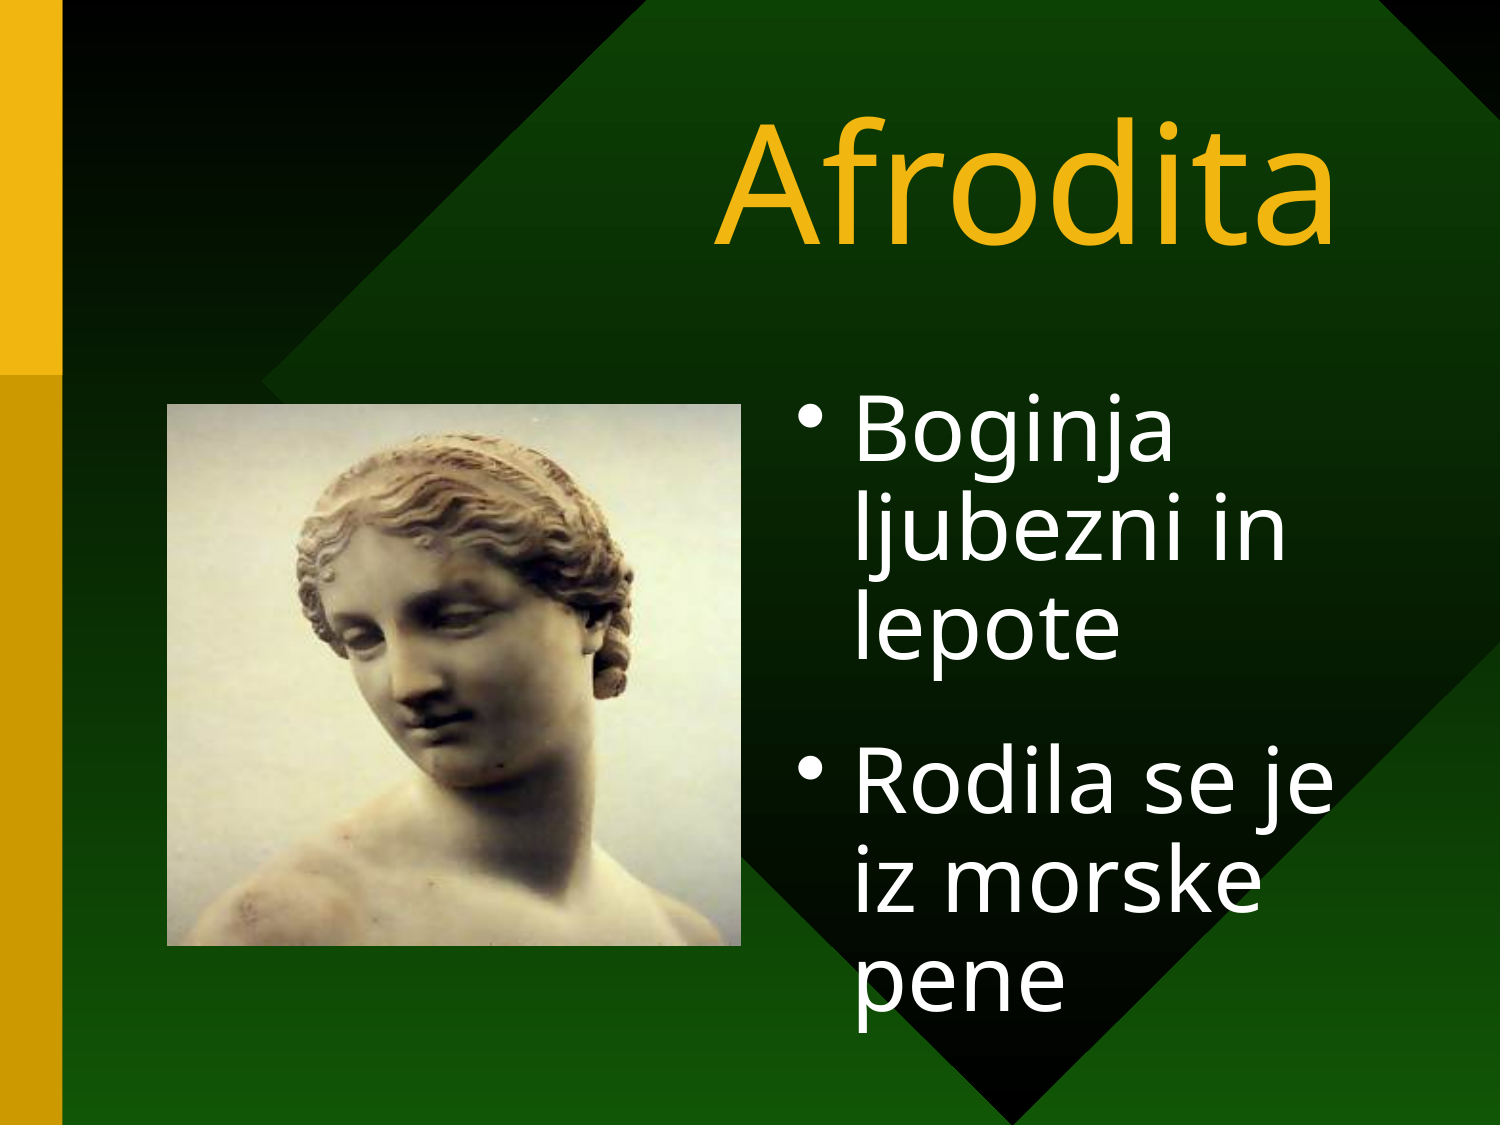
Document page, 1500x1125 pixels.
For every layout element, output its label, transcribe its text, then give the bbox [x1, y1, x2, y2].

title Afrodita [150, 99, 1388, 288]
picture [167, 404, 741, 946]
list Boginja ljubezni in lepote Rodila se je iz morske pene [779, 375, 1388, 975]
